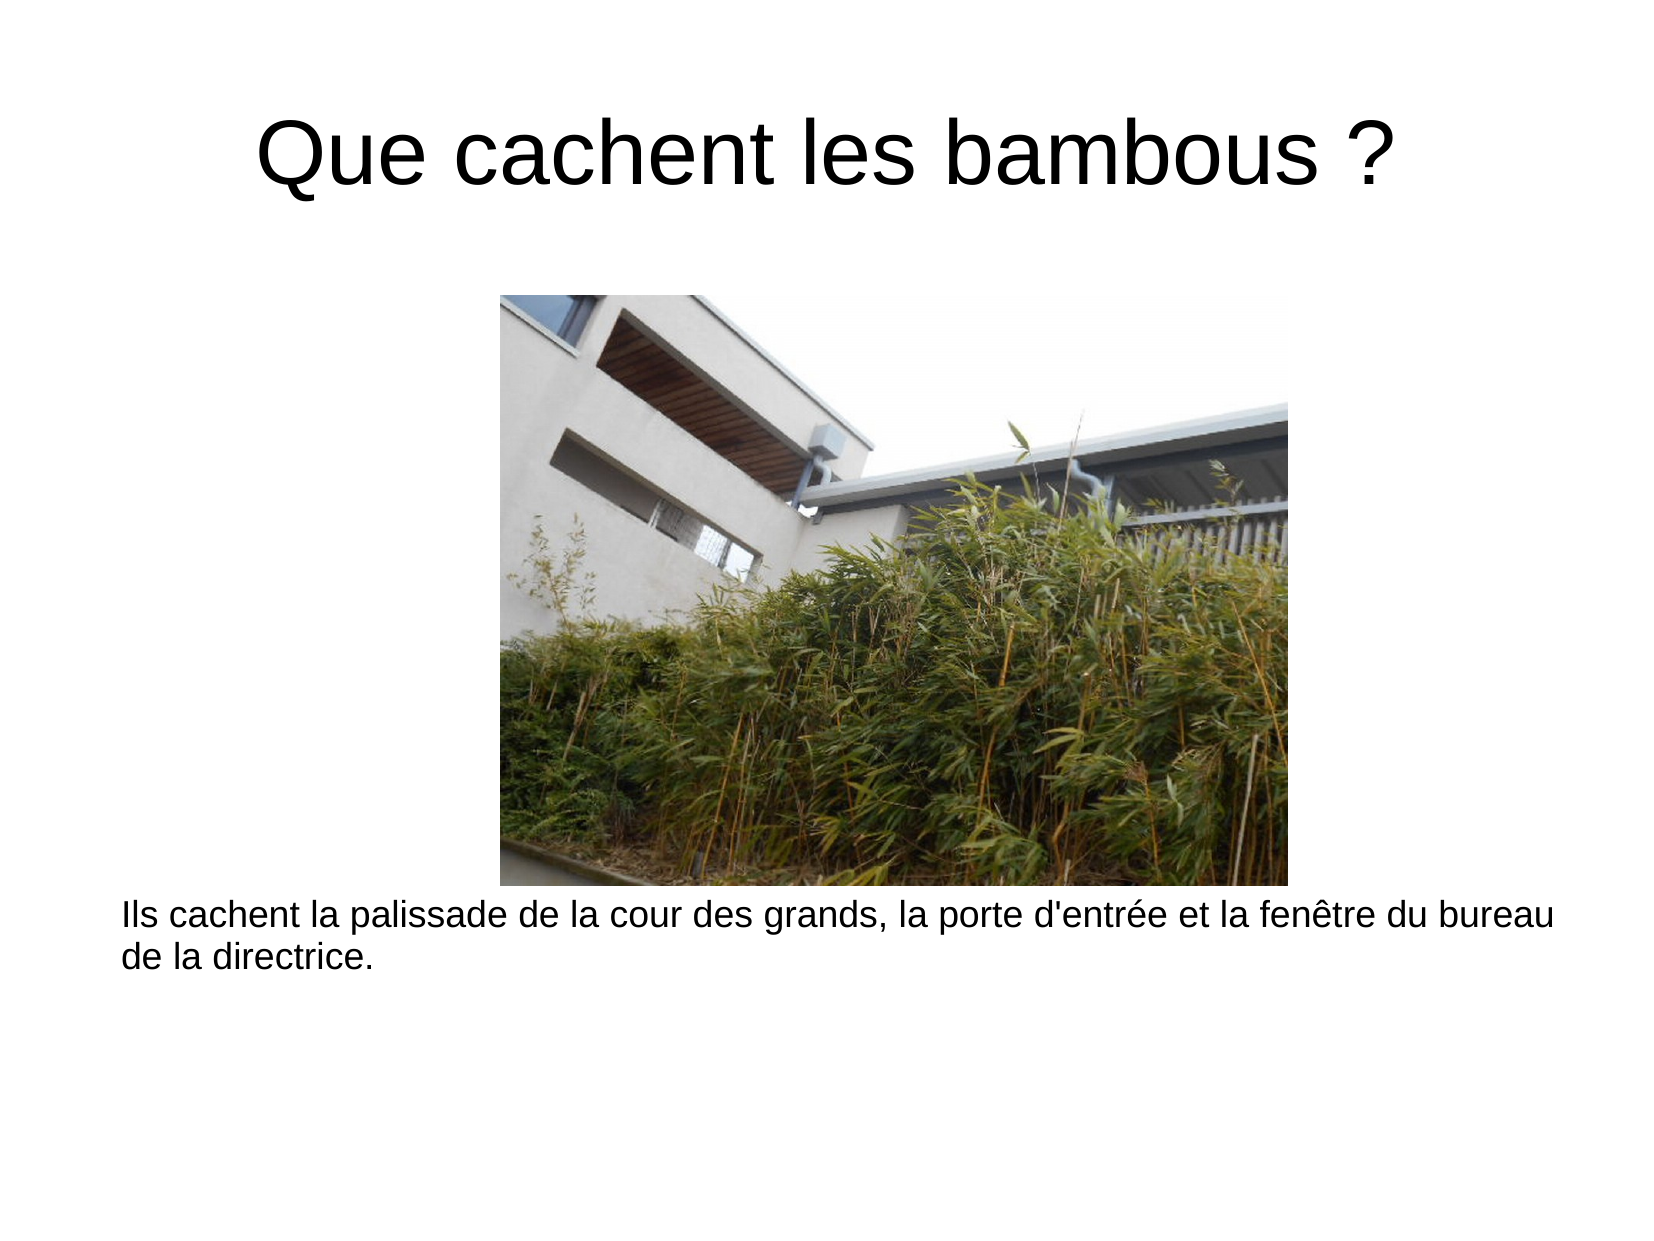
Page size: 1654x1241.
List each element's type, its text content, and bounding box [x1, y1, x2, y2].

picture [500, 295, 1288, 885]
title Que cachent les bambous ? [82, 49, 1571, 257]
text_box Ils cachent la palissade de la cour des grands, la porte d'entrée et la fenêtre du bureau de la directrice. [106, 885, 1581, 985]
